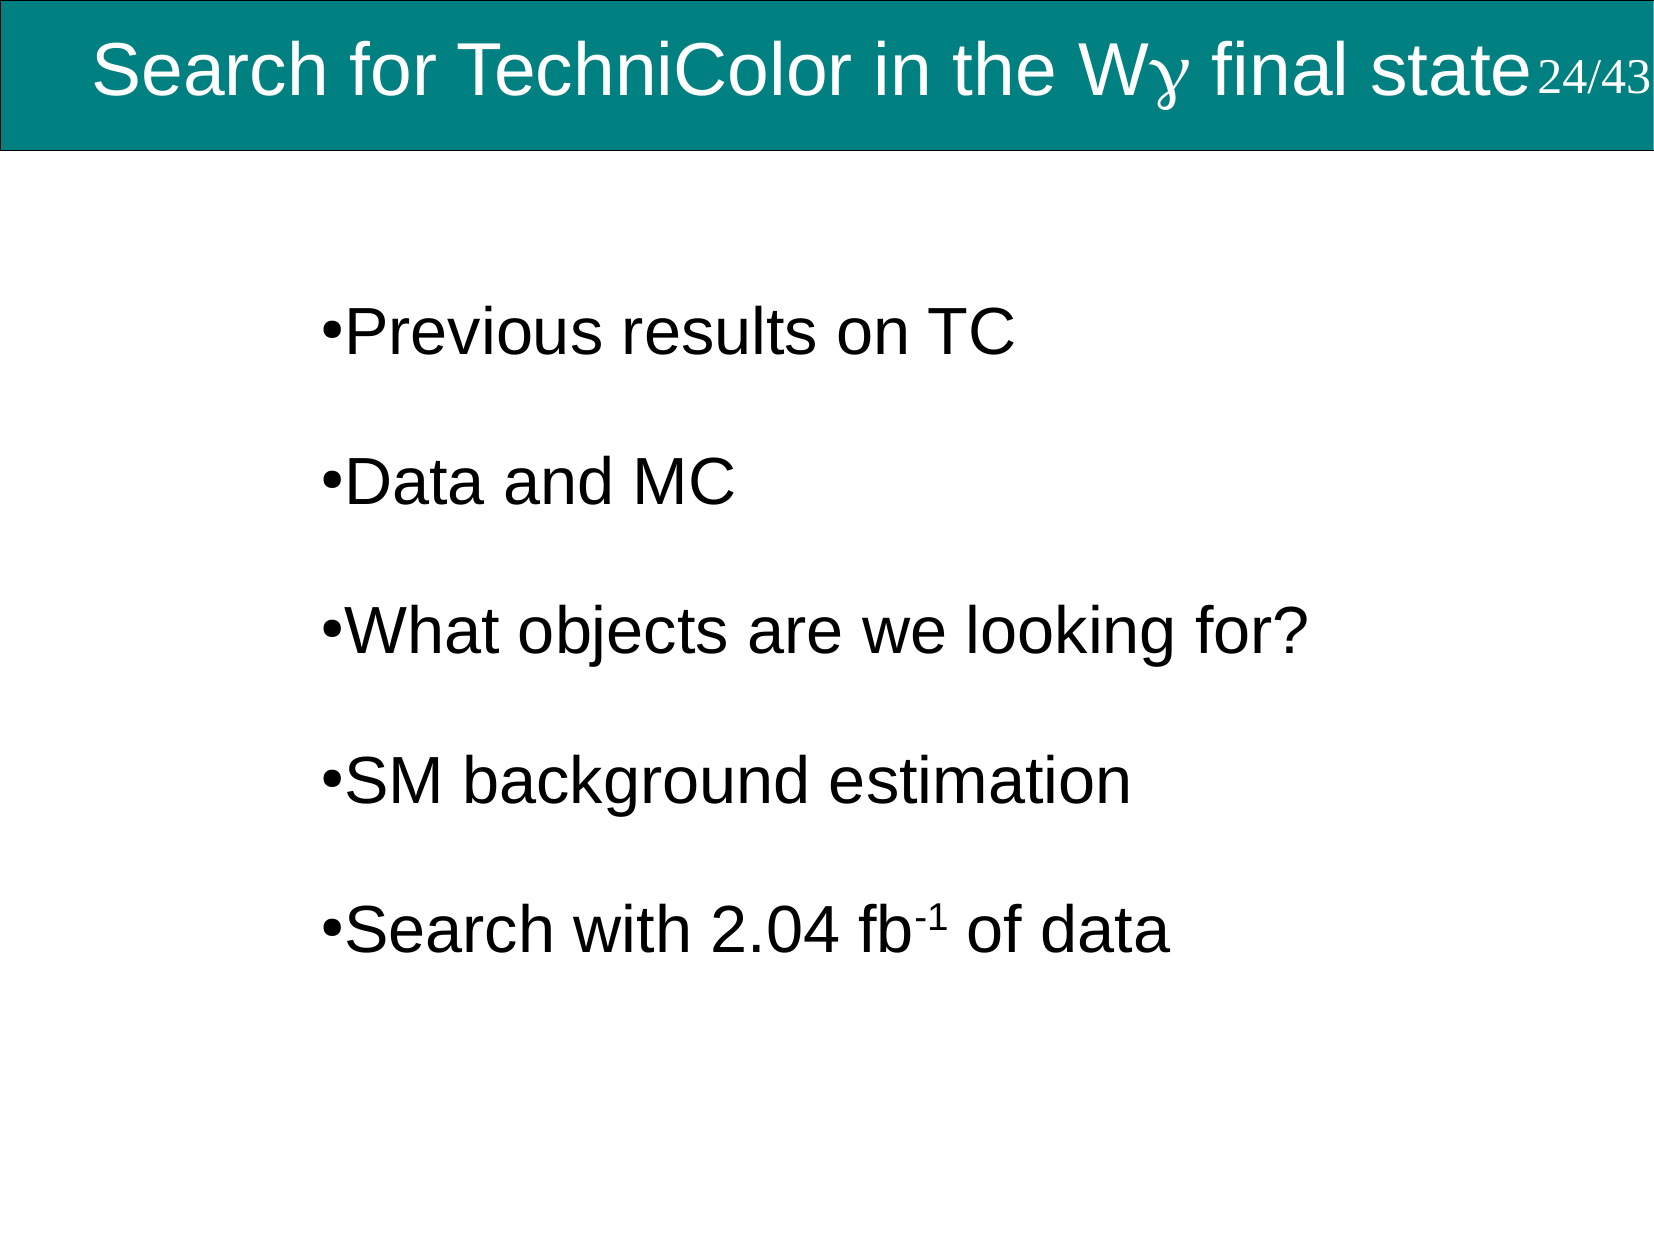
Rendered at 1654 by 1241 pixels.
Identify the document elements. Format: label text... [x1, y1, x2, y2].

text_box Previous results on TC Data and MC What objects are we looking for? SM background estimation Search with 2.04 fb-1 of data [305, 286, 1348, 975]
title Search for TechniColor in the W final state [11, 15, 1613, 117]
